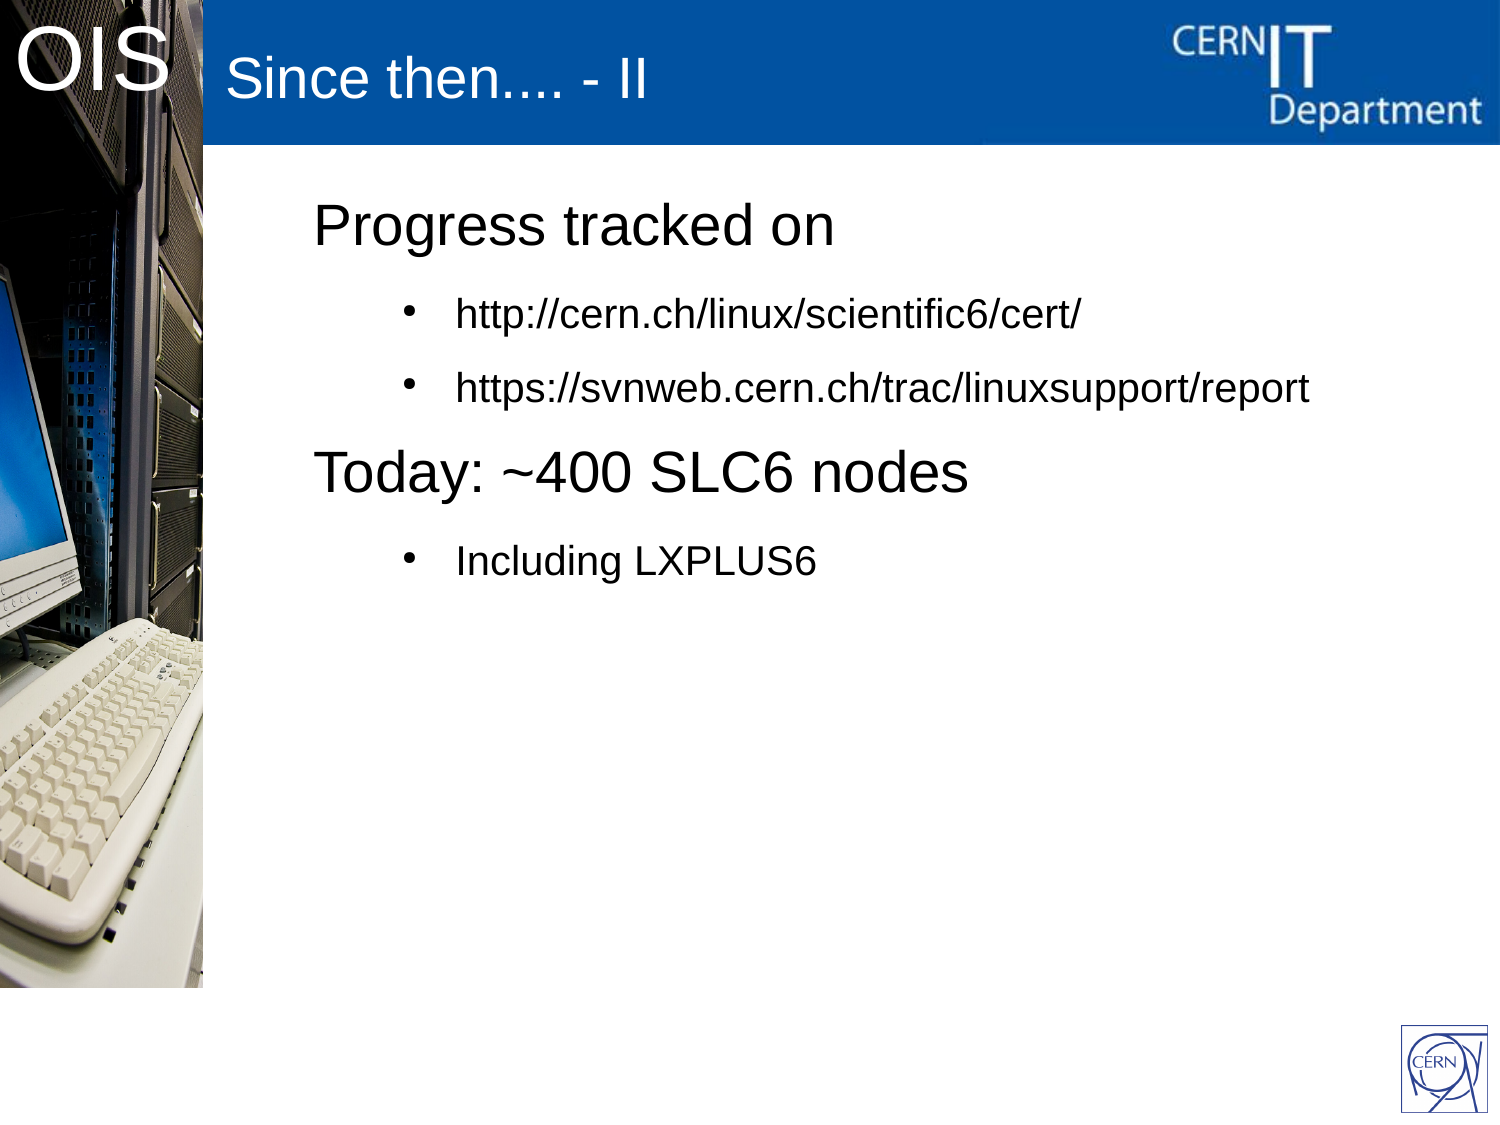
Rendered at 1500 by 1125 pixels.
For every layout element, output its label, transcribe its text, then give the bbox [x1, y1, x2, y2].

picture [1401, 1025, 1488, 1113]
list Progress tracked on http://cern.ch/linux/scientific6/cert/ https://svnweb.cern.ch/trac/linuxsupport/report Today: ~400 SLC6 nodes Including LXPLUS6 [225, 187, 1463, 1038]
picture [0, 0, 1500, 988]
title Since then.... - II [225, 7, 1238, 143]
